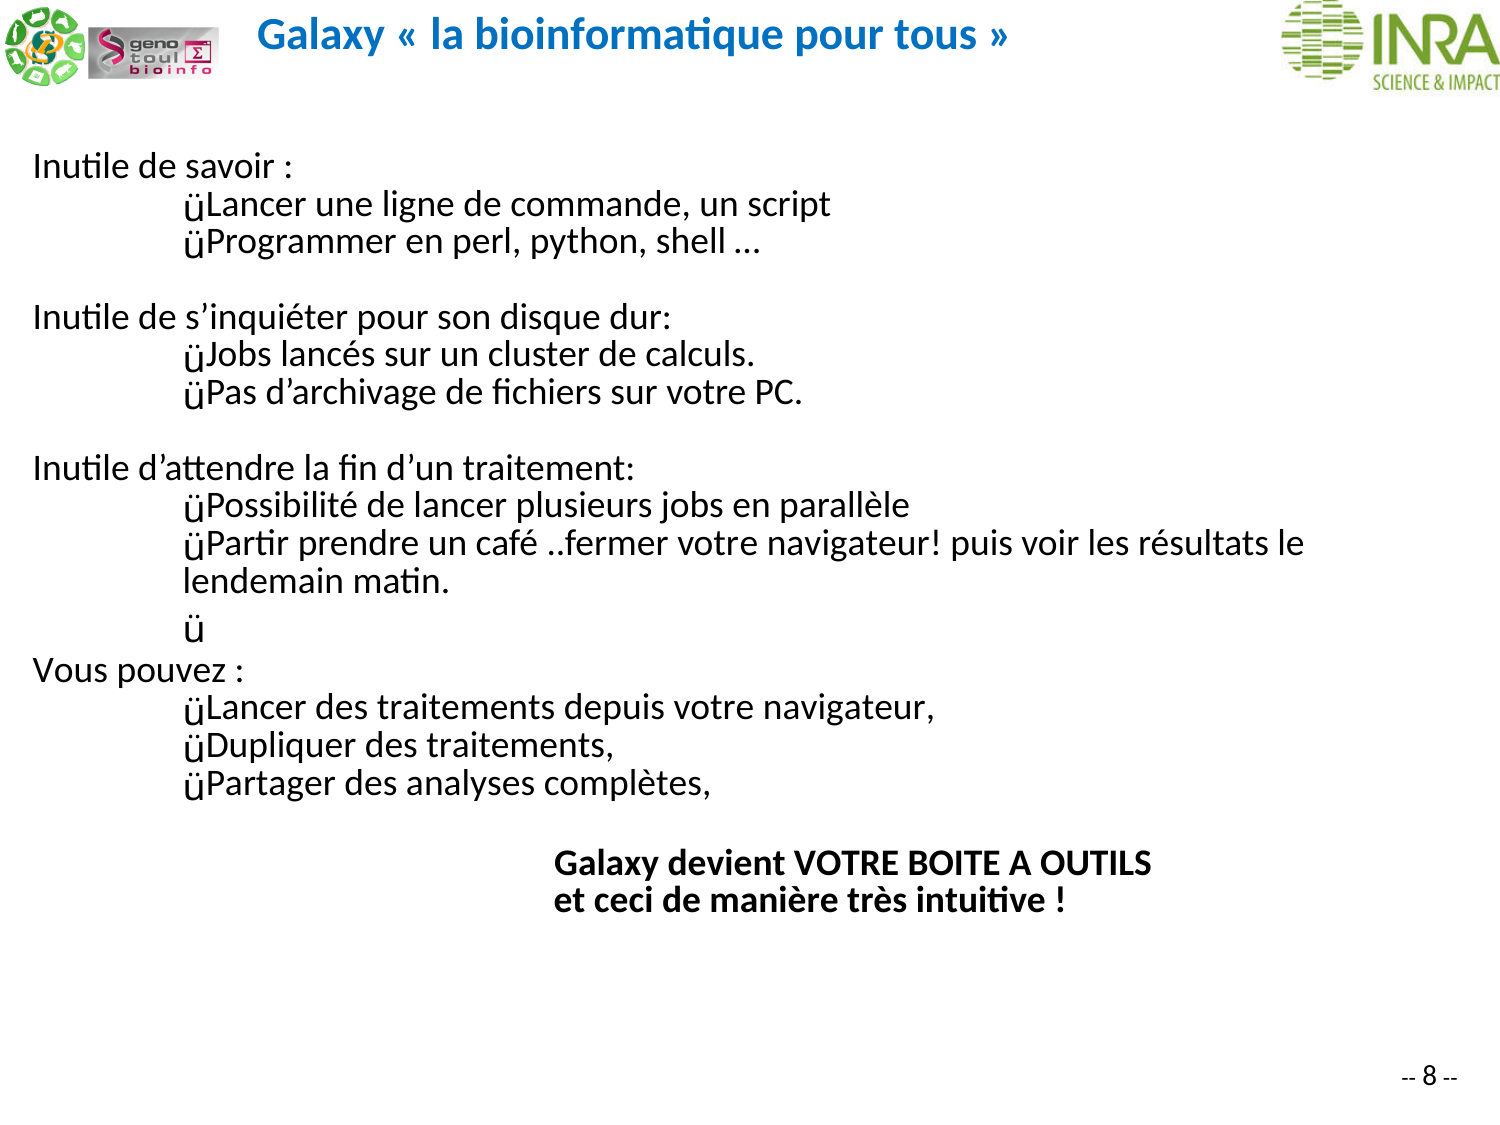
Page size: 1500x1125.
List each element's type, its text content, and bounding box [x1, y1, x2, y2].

text_box Inutile de savoir : Lancer une ligne de commande, un script Programmer en perl, python, shell … Inutile de s’inquiéter pour son disque dur: Jobs lancés sur un cluster de calculs. Pas d’archivage de fichiers sur votre PC. Inutile d’attendre la fin d’un traitement: Possibilité de lancer plusieurs jobs en parallèle Partir prendre un café ..fermer votre navigateur! puis voir les résultats le lendemain matin. Vous pouvez : Lancer des traitements depuis votre navigateur, Dupliquer des traitements, Partager des analyses complètes, Galaxy devient VOTRE BOITE A OUTILS et ceci de manière très intuitive ! [18, 143, 1459, 930]
picture [5, 7, 85, 86]
picture [88, 27, 219, 79]
picture [1281, 0, 1500, 110]
text_box Galaxy « la bioinformatique pour tous » [242, 7, 1258, 129]
